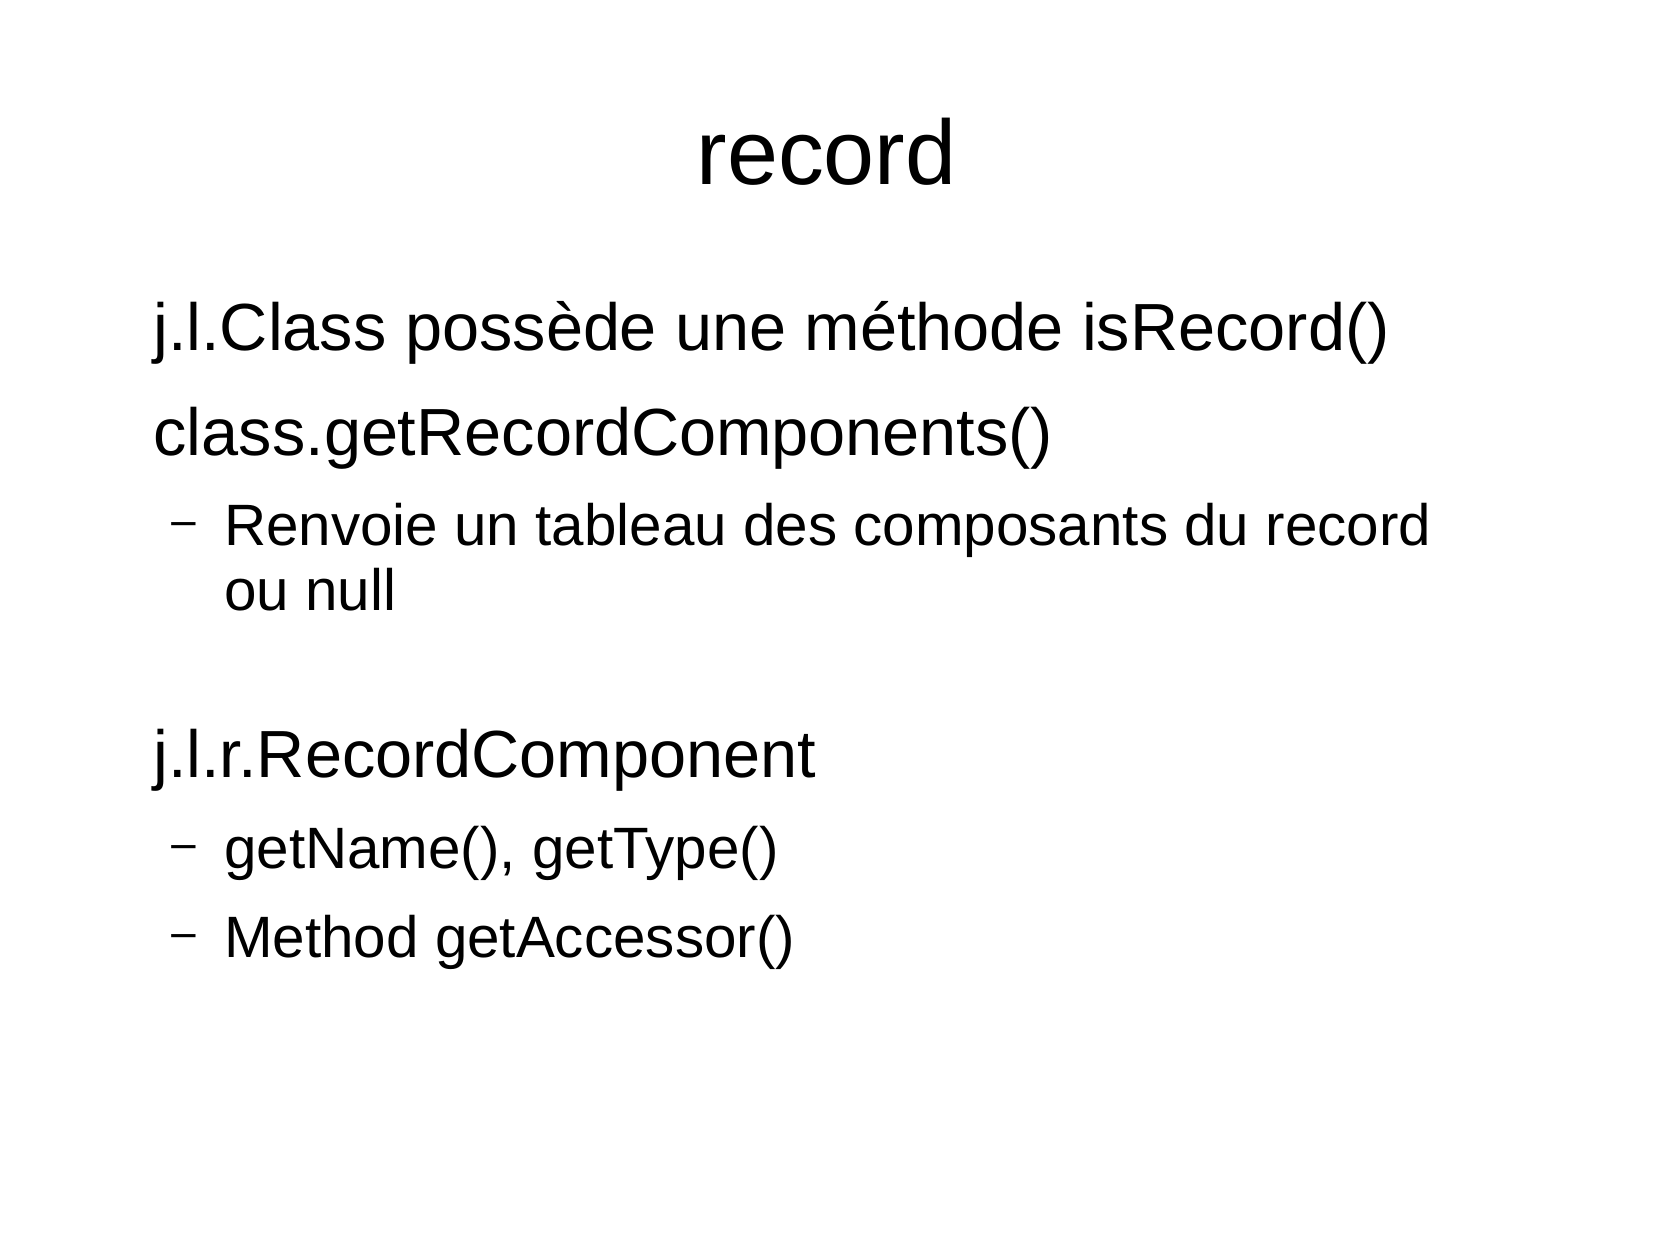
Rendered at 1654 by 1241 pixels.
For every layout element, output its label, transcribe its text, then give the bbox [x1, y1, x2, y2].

title record [82, 49, 1571, 257]
list j.l.Class possède une méthode isRecord() class.getRecordComponents() Renvoie un tableau des composants du record ou null j.l.r.RecordComponent getName(), getType() Method getAccessor() [82, 290, 1571, 1126]
